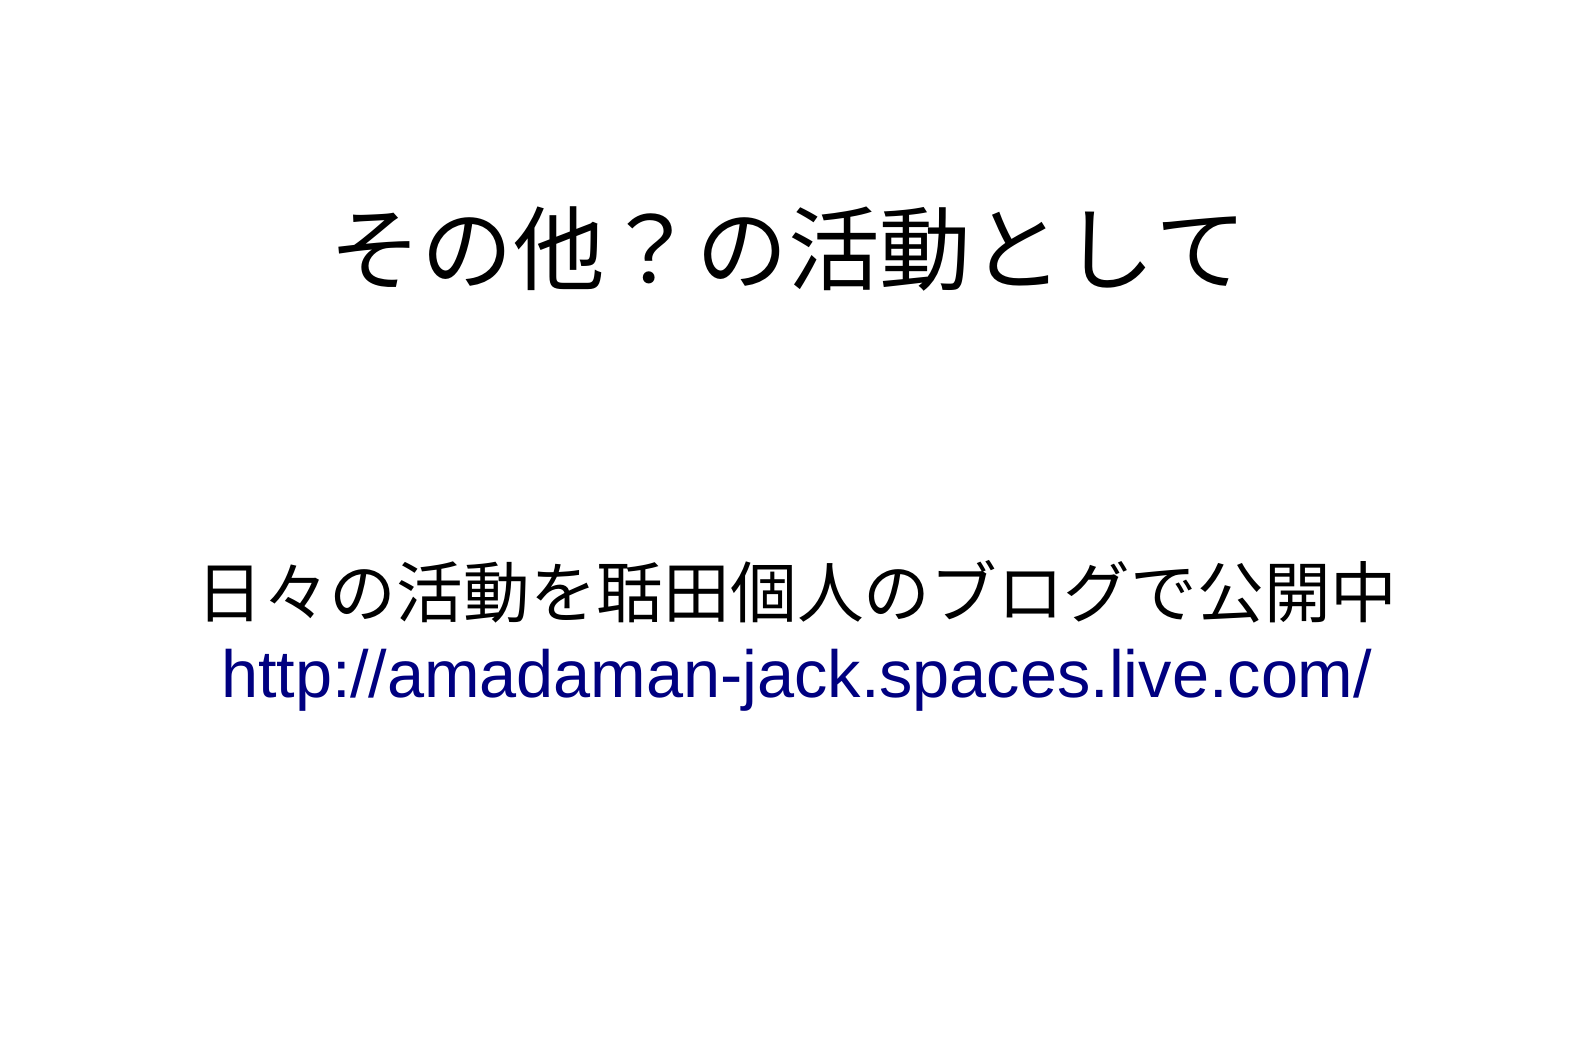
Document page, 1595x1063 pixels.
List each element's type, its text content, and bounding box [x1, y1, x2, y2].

title その他？の活動として [70, 162, 1506, 325]
subtitle 日々の活動を聒田個人のブログで公開中 http://amadaman-jack.spaces.live.com/ [79, 383, 1515, 943]
